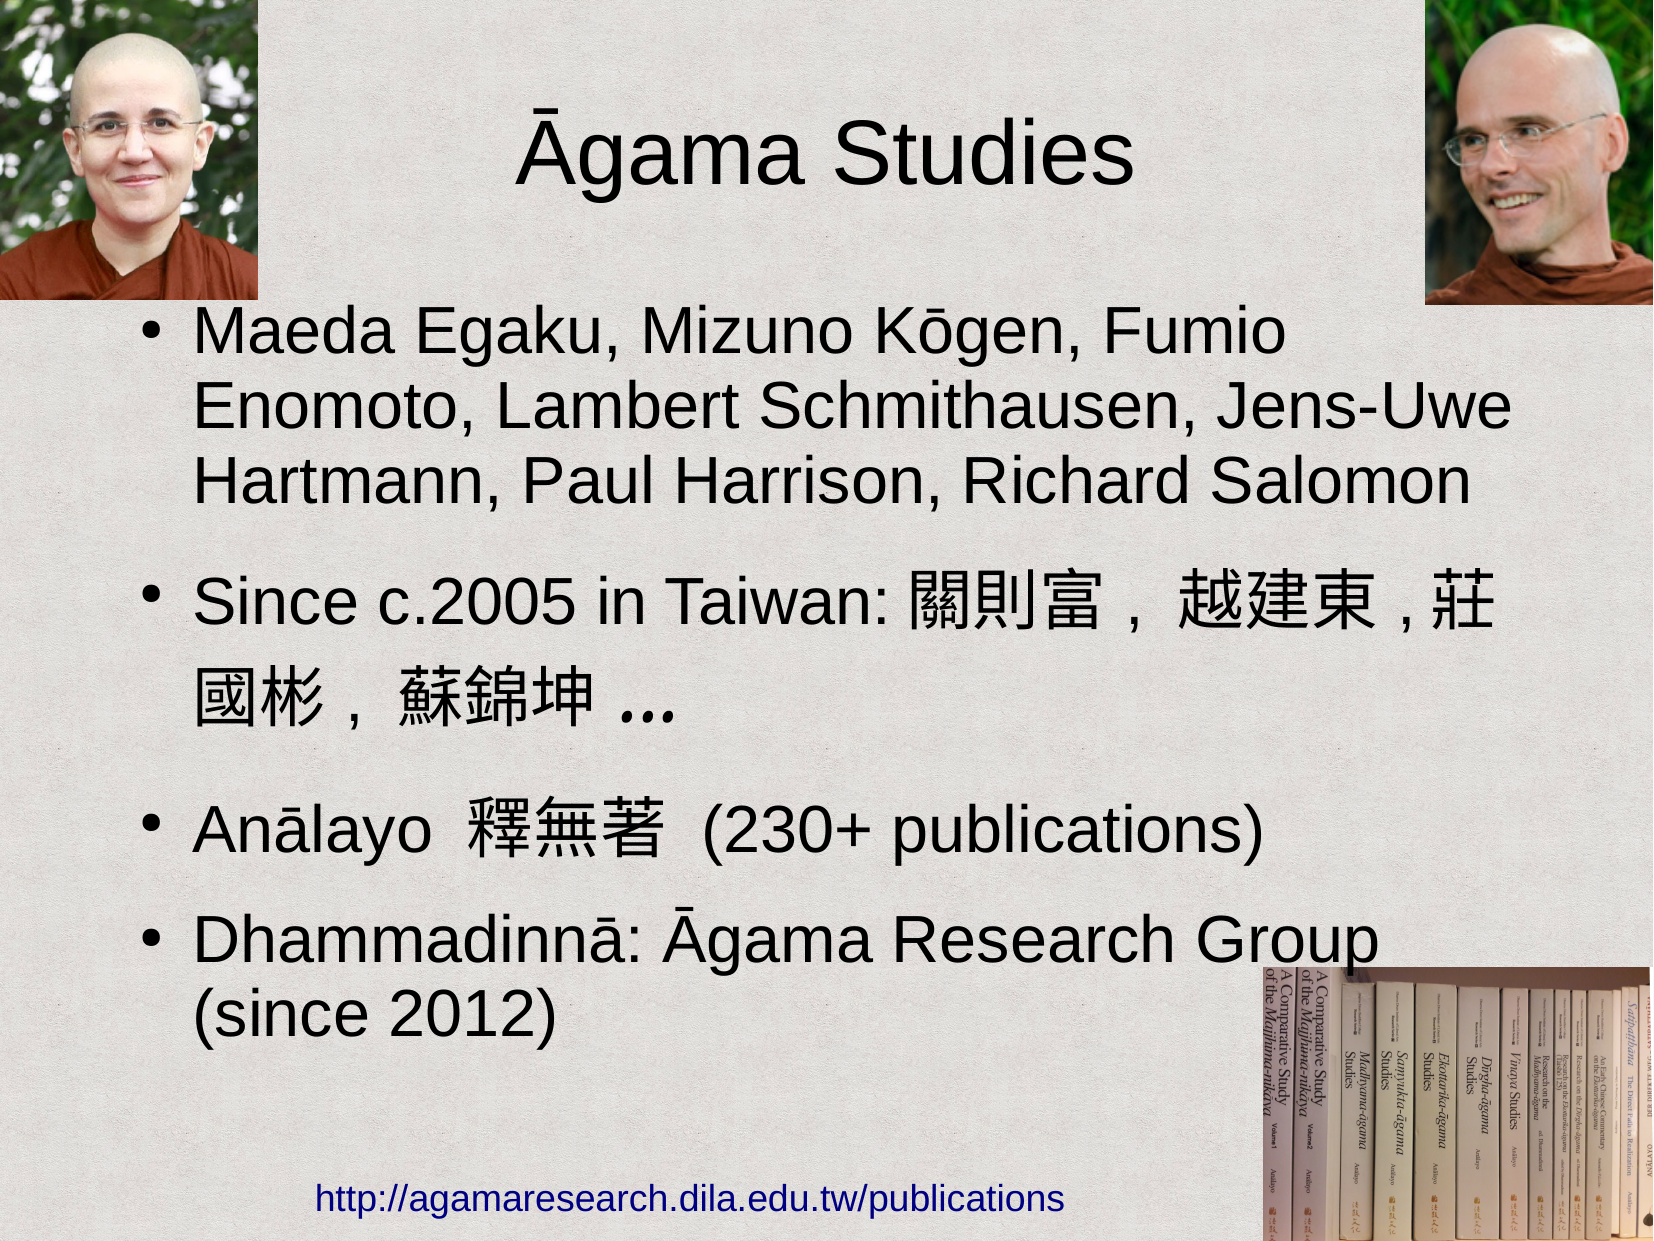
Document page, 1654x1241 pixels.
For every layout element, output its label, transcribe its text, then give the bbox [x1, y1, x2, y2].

title Āgama Studies [258, 49, 1425, 257]
list Maeda Egaku, Mizuno Kōgen, Fumio Enomoto, Lambert Schmithausen, Jens-Uwe Hartmann, Paul Harrison, Richard Salomon Since c.2005 in Taiwan:關則富, 越建東,莊國彬, 蘇錦坤... Anālayo 釋無著 (230+ publications) Dhammadinnā: Āgama Research Group (since 2012) [121, 293, 1546, 1052]
text_box http://agamaresearch.dila.edu.tw/publications [300, 1170, 1189, 1241]
picture [0, 0, 1654, 1241]
